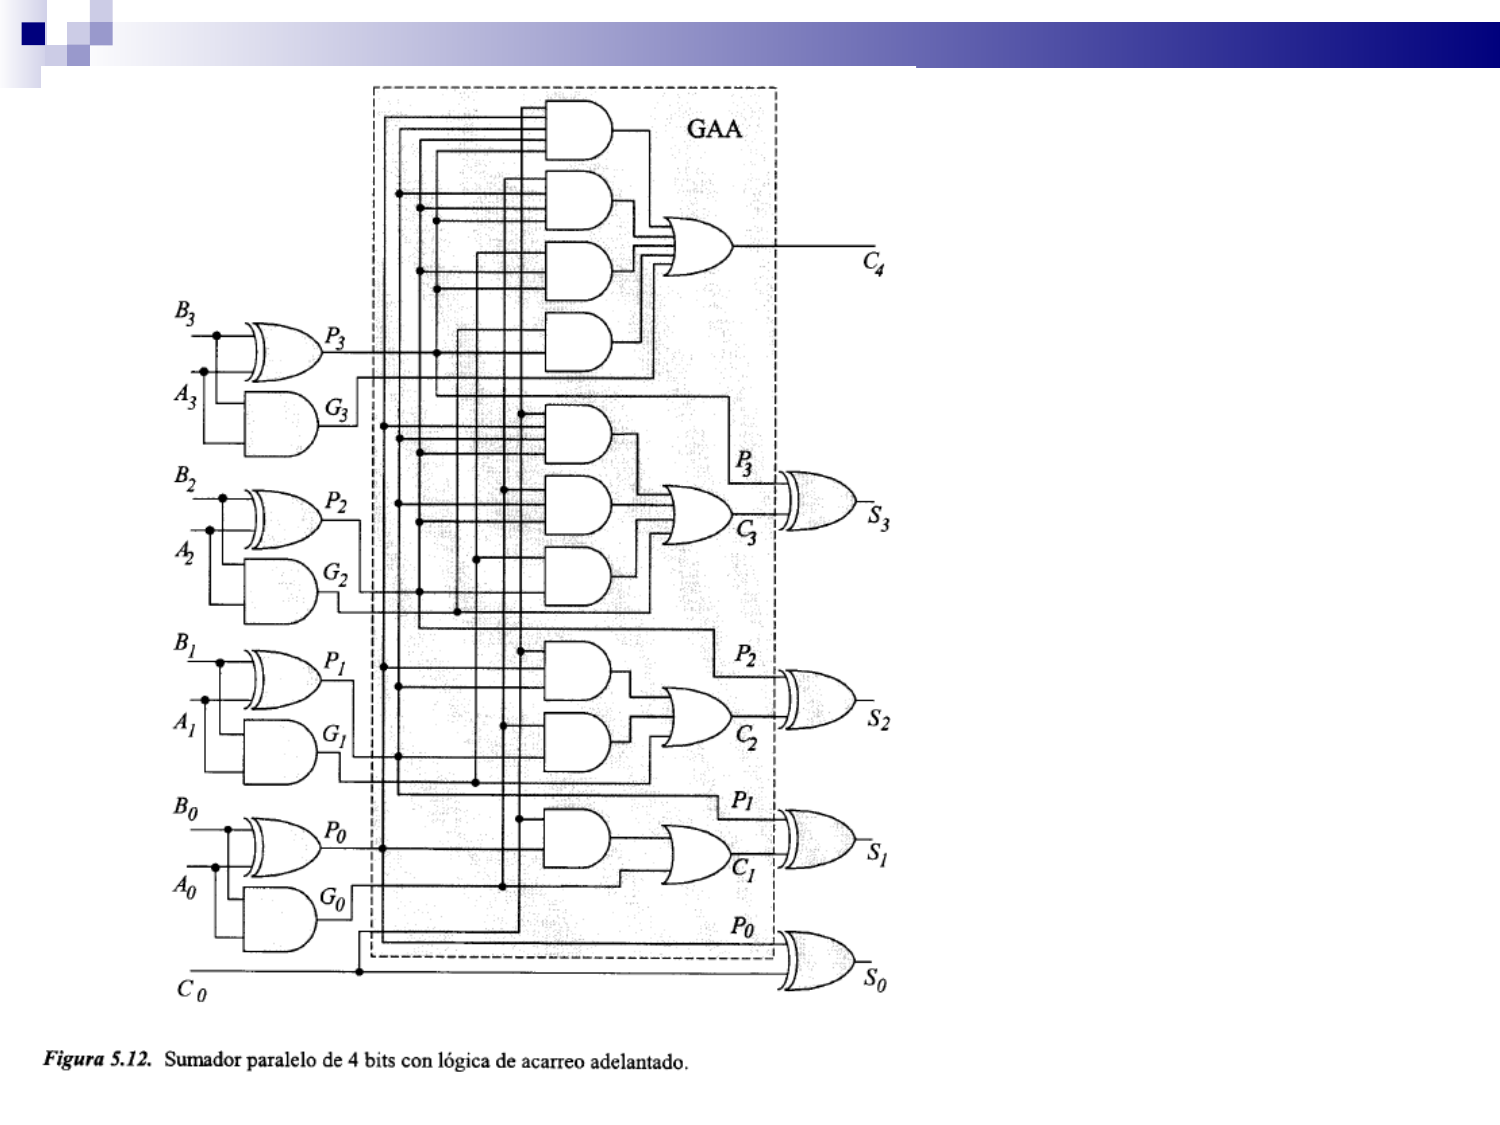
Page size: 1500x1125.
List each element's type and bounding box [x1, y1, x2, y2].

picture [41, 66, 917, 1083]
